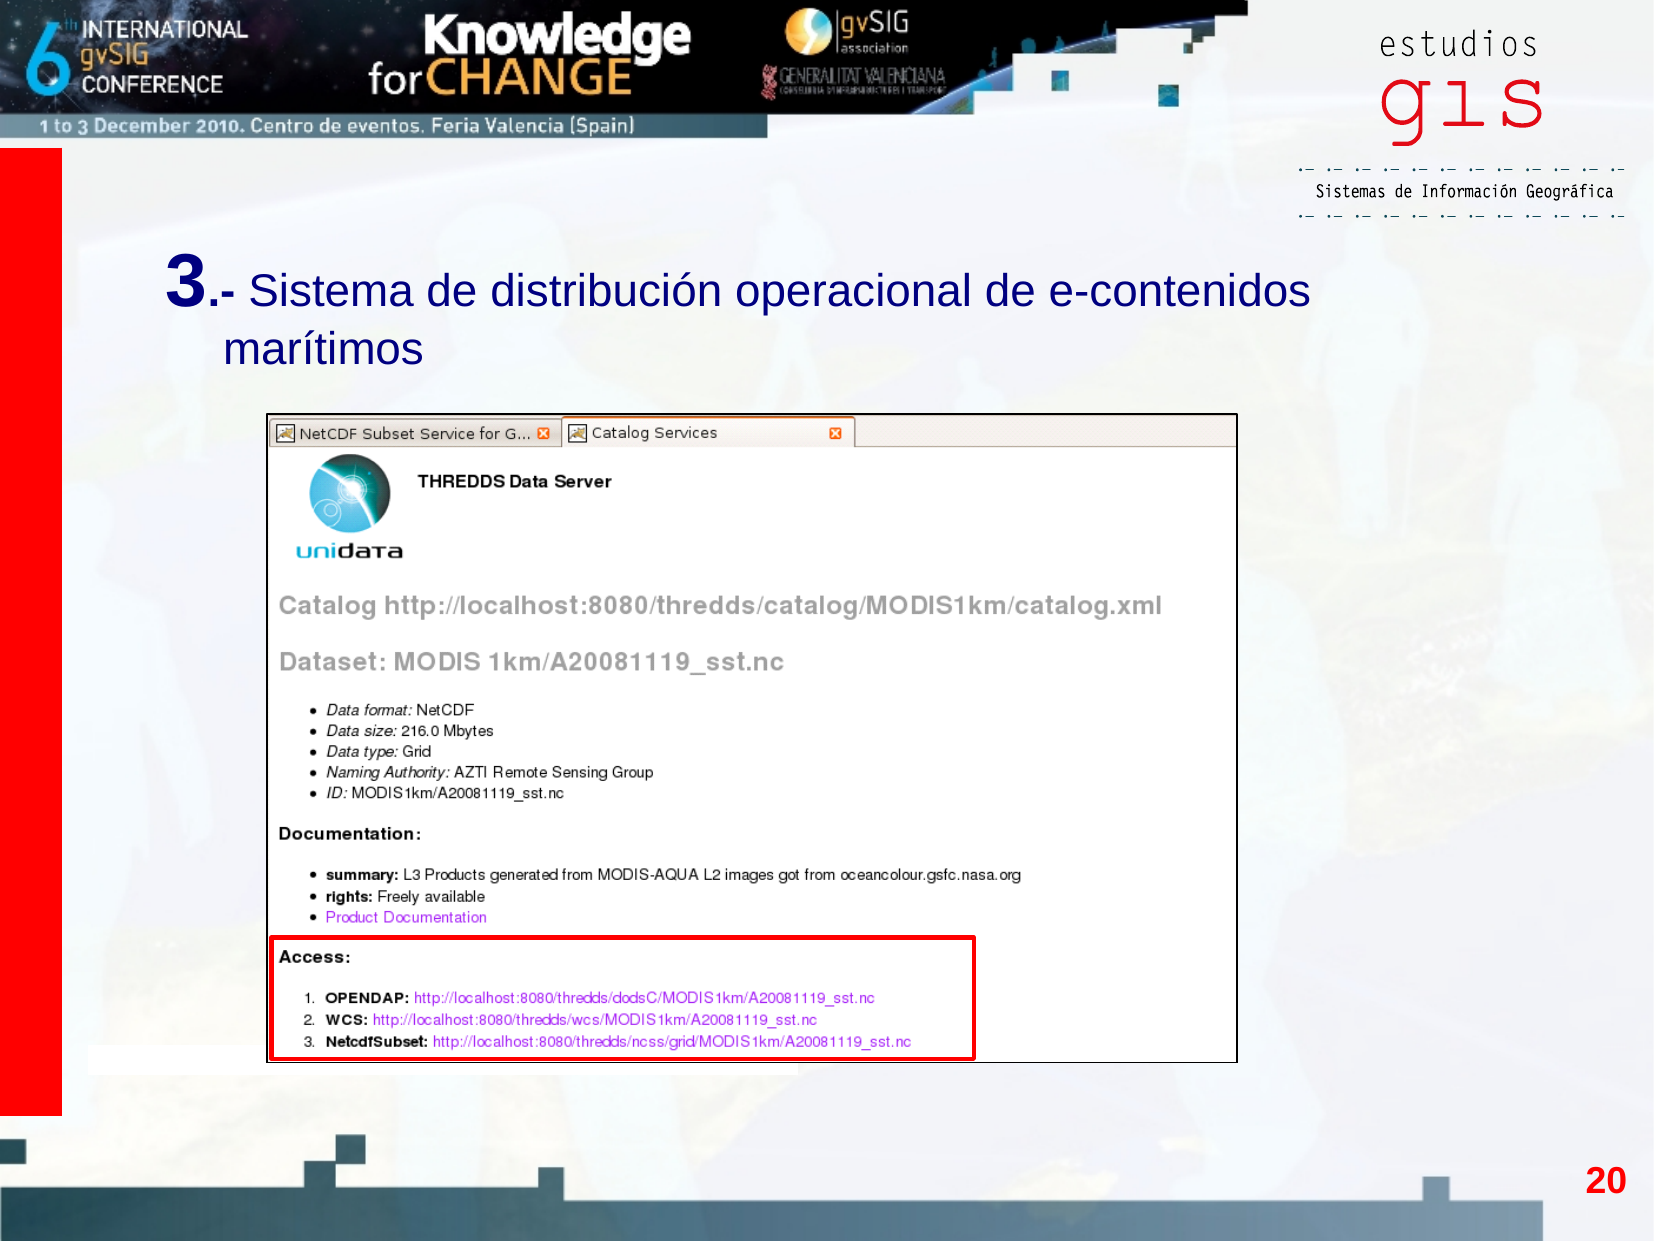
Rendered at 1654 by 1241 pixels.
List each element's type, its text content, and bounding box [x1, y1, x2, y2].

text_box 3.- Sistema de distribución operacional de e-contenidos marítimos [88, 147, 1418, 482]
picture [0, 0, 1654, 1241]
text_box [88, 1045, 798, 1075]
text_box 20 [1570, 1151, 1654, 1210]
